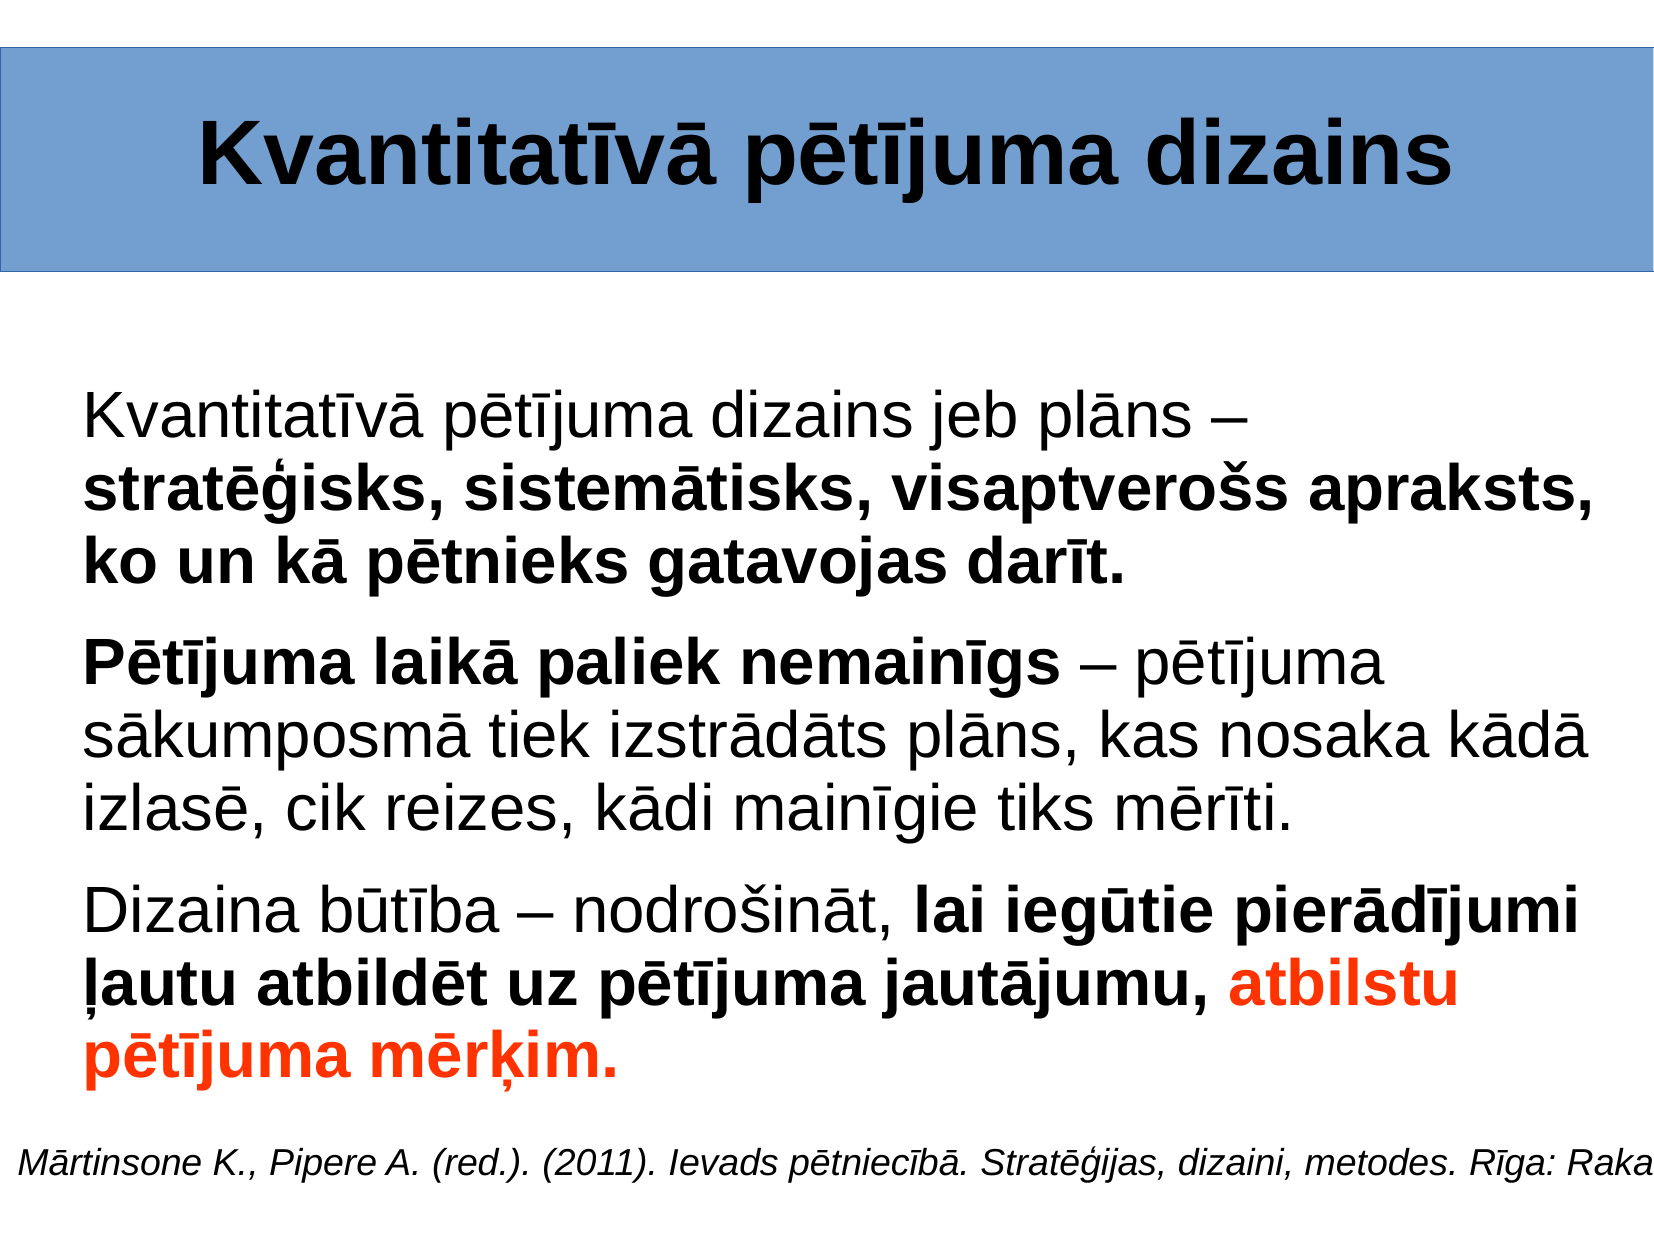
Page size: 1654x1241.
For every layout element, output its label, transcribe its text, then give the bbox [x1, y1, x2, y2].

title Kvantitatīvā pētījuma dizains [82, 49, 1571, 257]
text_box [0, 47, 1654, 272]
list Kvantitatīvā pētījuma dizains jeb plāns – stratēģisks, sistemātisks, visaptverošs apraksts, ko un kā pētnieks gatavojas darīt. Pētījuma laikā paliek nemainīgs – pētījuma sākumposmā tiek izstrādāts plāns, kas nosaka kādā izlasē, cik reizes, kādi mainīgie tiks mērīti. Dizaina būtība – nodrošināt, lai iegūtie pierādījumi ļautu atbildēt uz pētījuma jautājumu, atbilstu pētījuma mērķim. [82, 378, 1619, 1099]
text_box Mārtinsone K., Pipere A. (red.). (2011). Ievads pētniecībā. Stratēģijas, dizaini, metodes. Rīga: Raka [2, 1133, 1654, 1191]
